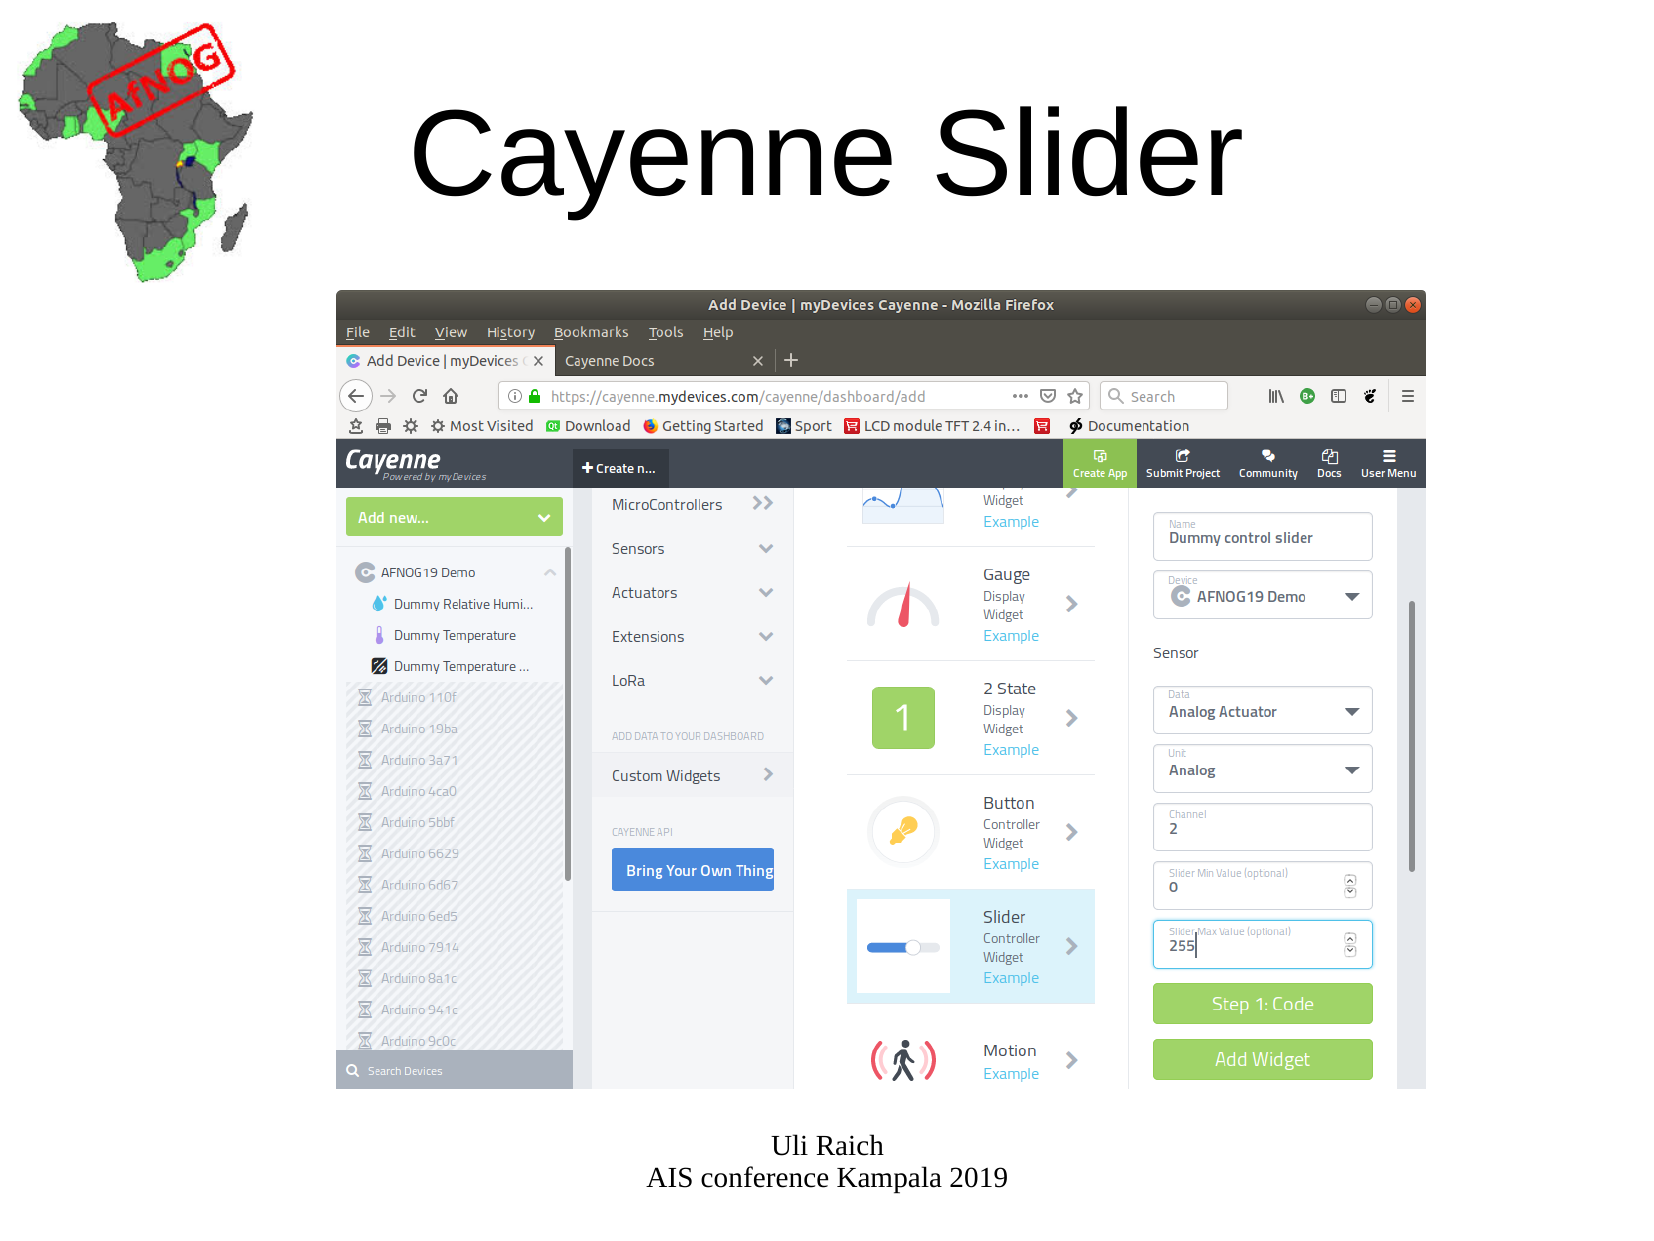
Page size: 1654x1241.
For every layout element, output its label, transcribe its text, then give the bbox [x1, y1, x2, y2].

picture [9, 0, 259, 291]
title Cayenne Slider [82, 49, 1571, 257]
picture [336, 290, 1426, 1089]
